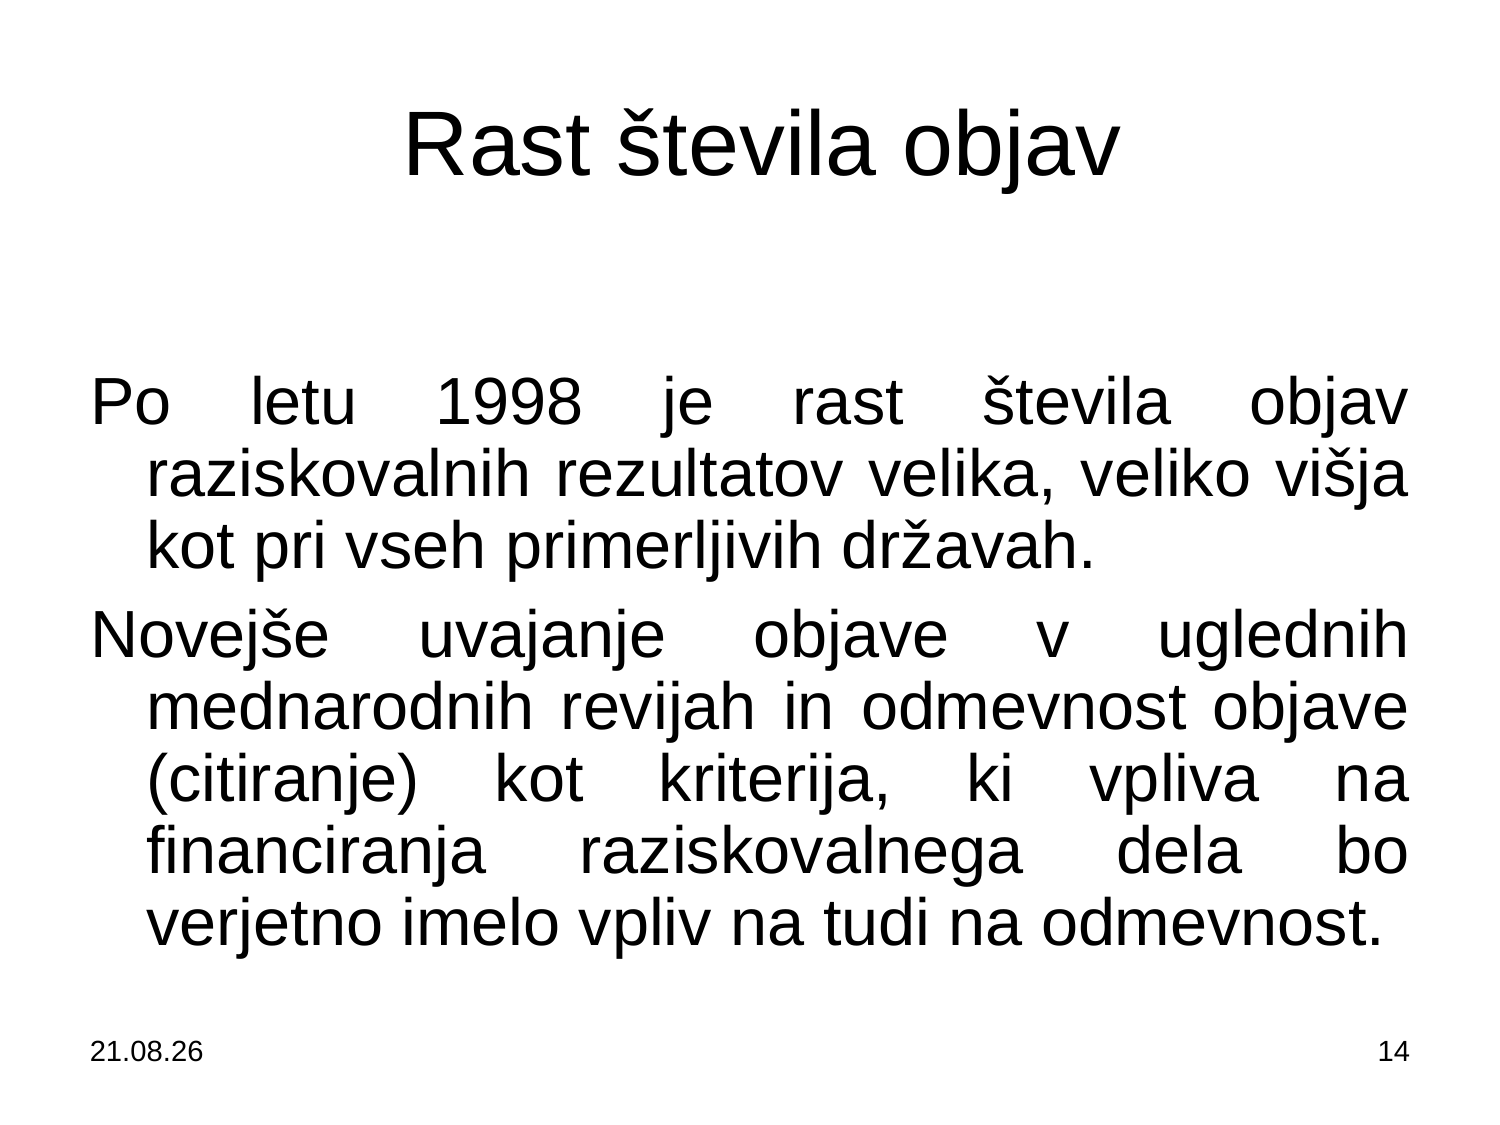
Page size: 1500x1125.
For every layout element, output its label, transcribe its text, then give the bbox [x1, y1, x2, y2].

list Po letu 1998 je rast števila objav raziskovalnih rezultatov velika, veliko višja kot pri vseh primerljivih državah. Novejše uvajanje objave v uglednih mednarodnih revijah in odmevnost objave (citiranje) kot kriterija, ki vpliva na financiranja raziskovalnega dela bo verjetno imelo vpliv na tudi na odmevnost. [75, 262, 1426, 1006]
text_box <number> [1074, 1024, 1426, 1103]
text_box 05.11.14 [74, 1024, 426, 1103]
title Rast števila objav [75, 45, 1426, 233]
